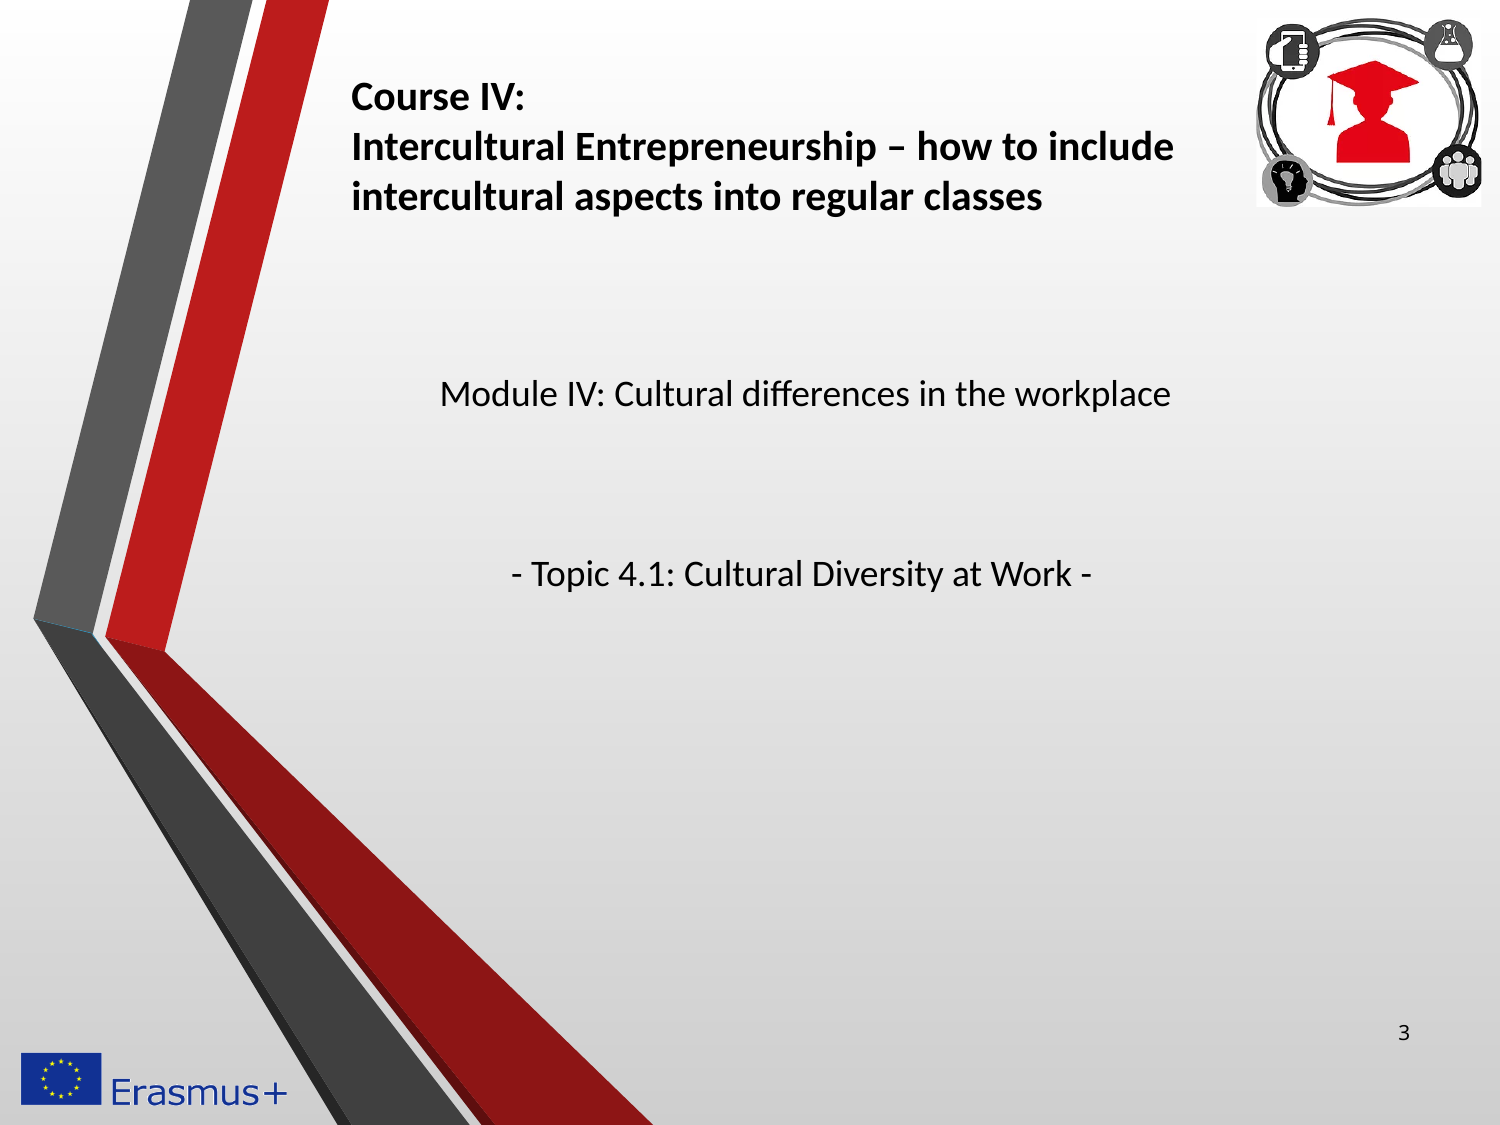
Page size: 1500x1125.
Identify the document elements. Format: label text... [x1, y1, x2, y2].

picture [1256, 18, 1482, 207]
text_box Course IV: Intercultural Entrepreneurship – how to include intercultural aspects into regular classes [336, 61, 1258, 227]
picture [5, 1037, 302, 1120]
chart [1258, 19, 1483, 209]
slide_number <numer> [1357, 1003, 1425, 1064]
text_box Module IV: Cultural differences in the workplace - Topic 4.1: Cultural Diversity at Work - [389, 361, 1223, 602]
